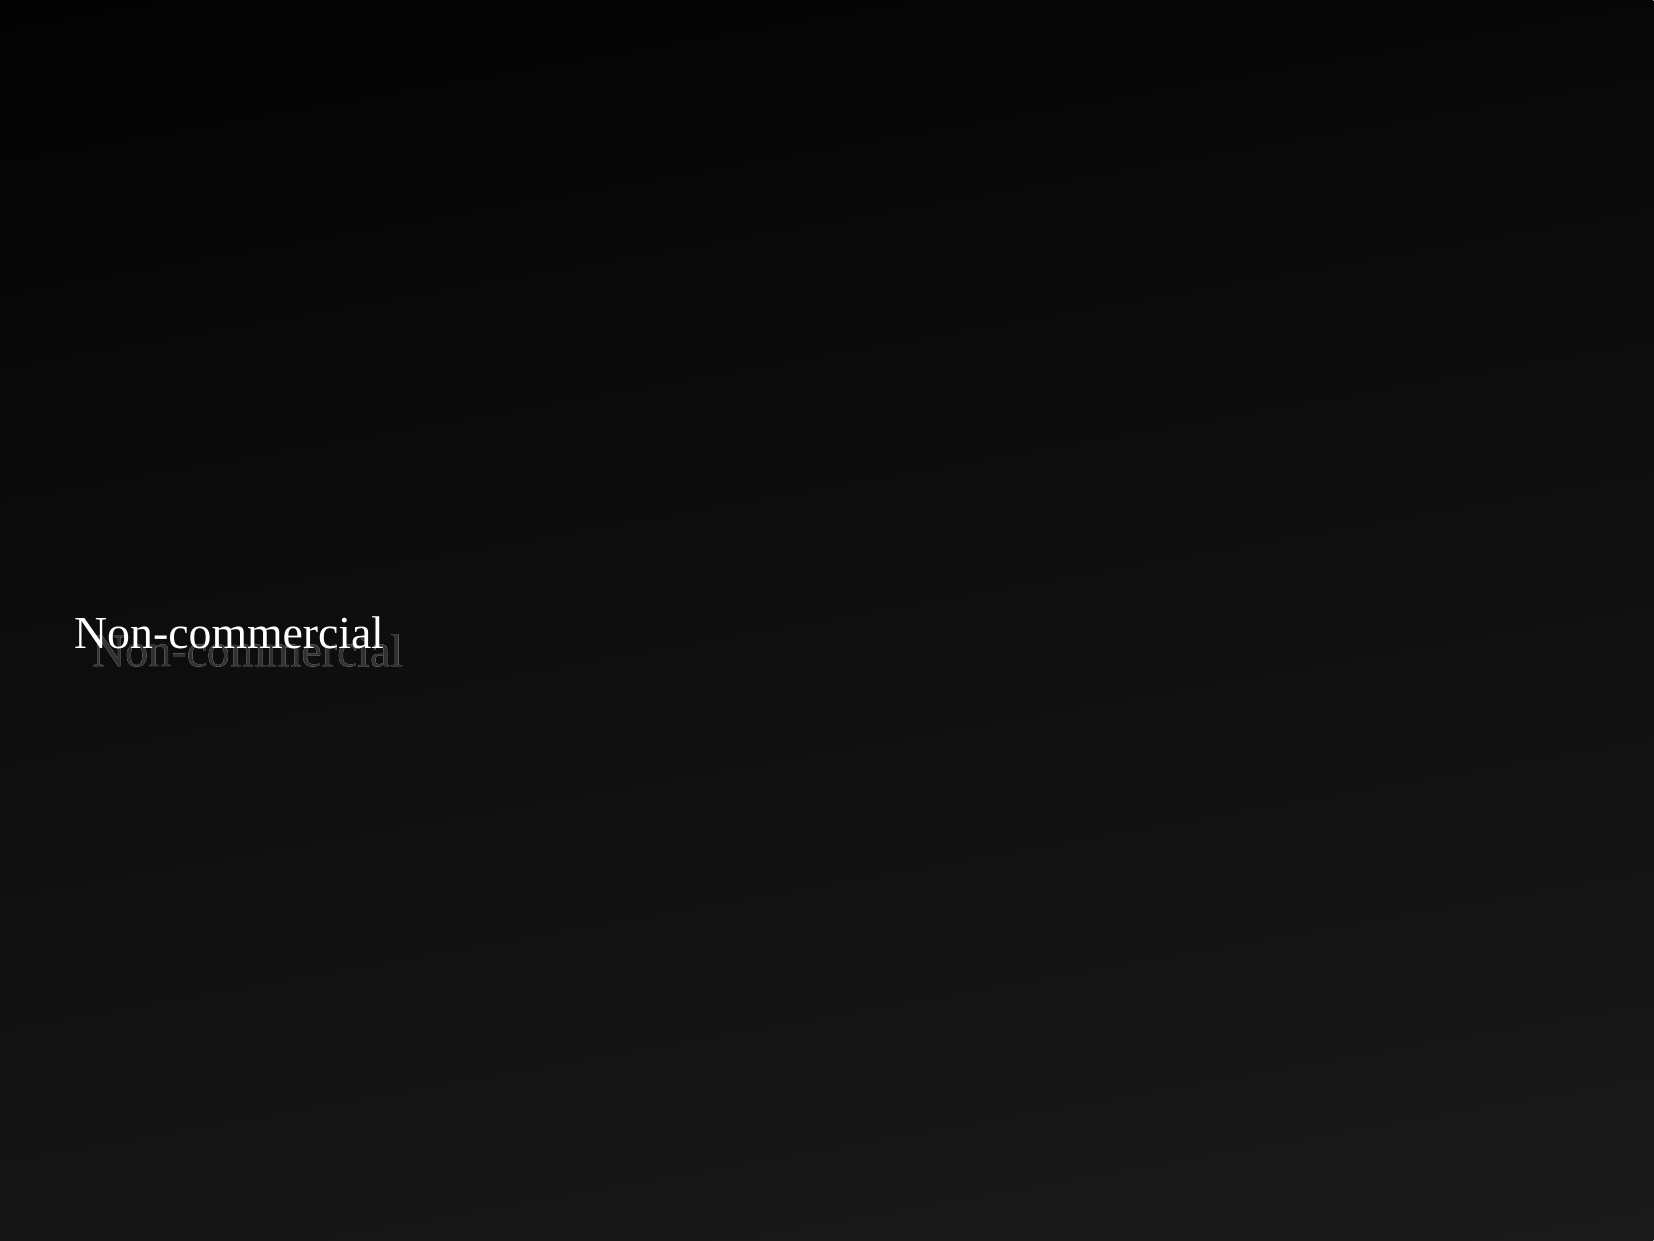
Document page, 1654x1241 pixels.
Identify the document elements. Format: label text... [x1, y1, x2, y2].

text_box Non-commercial [59, 600, 400, 666]
